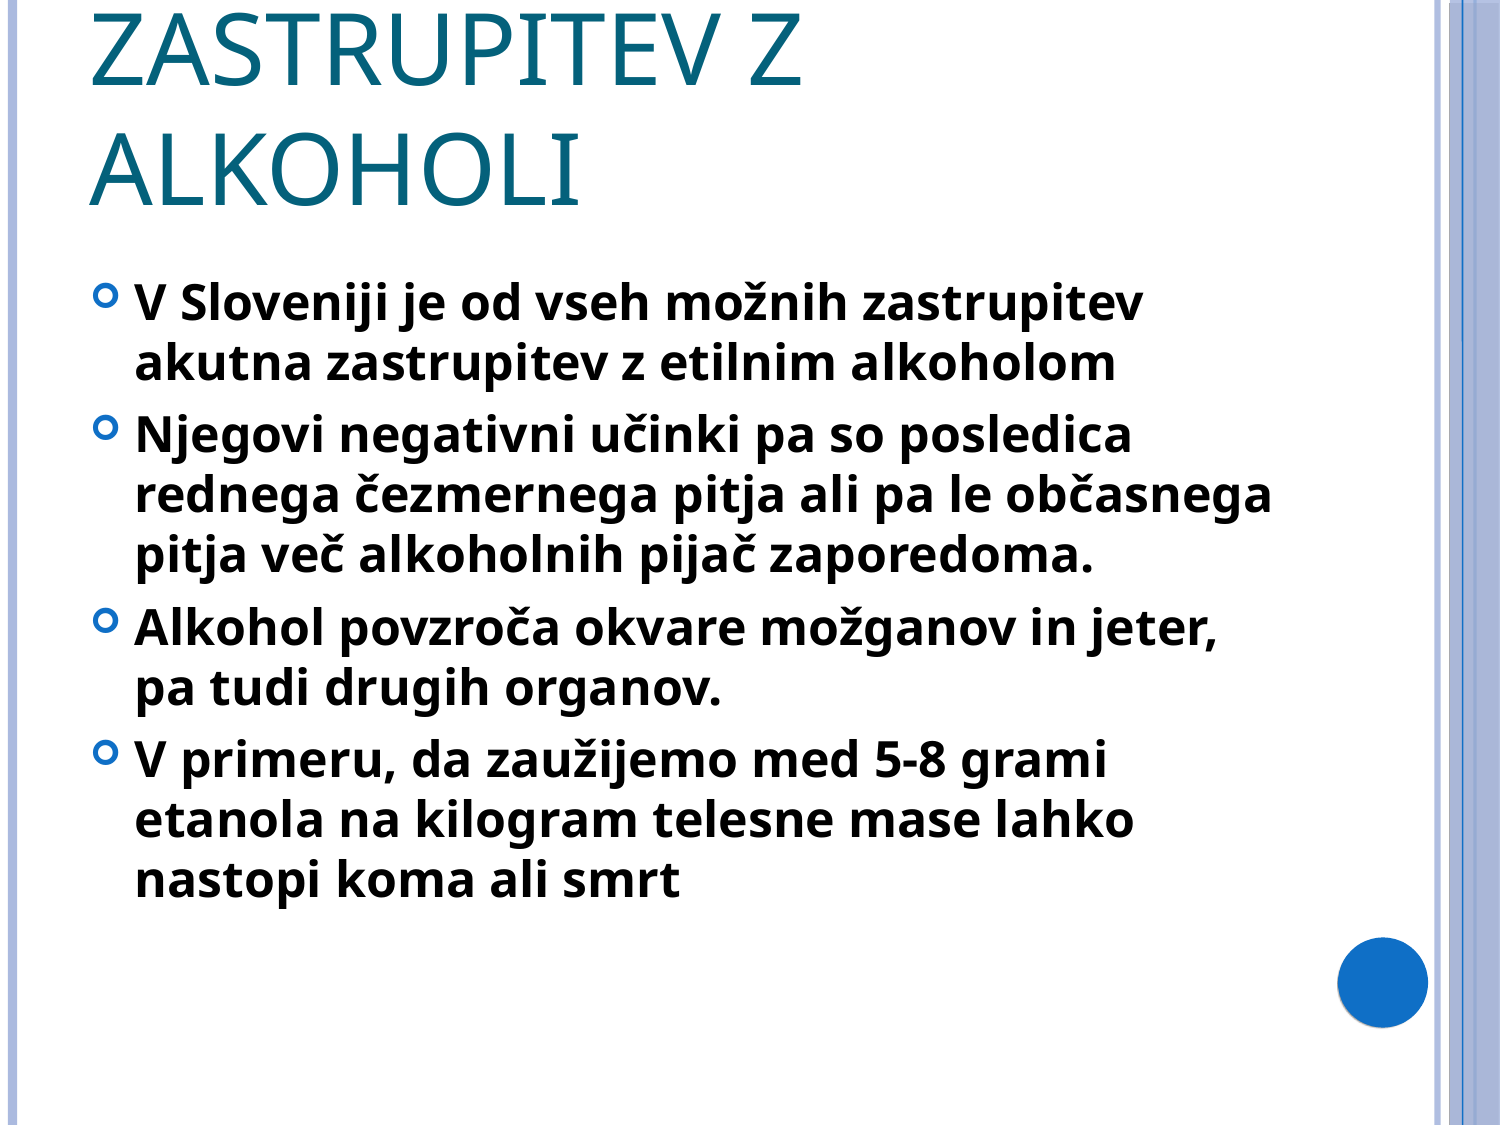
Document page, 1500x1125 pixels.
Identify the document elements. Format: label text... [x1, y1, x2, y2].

list V Sloveniji je od vseh možnih zastrupitev akutna zastrupitev z etilnim alkoholom Njegovi negativni učinki pa so posledica rednega čezmernega pitja ali pa le občasnega pitja več alkoholnih pijač zaporedoma. Alkohol povzroča okvare možganov in jeter, pa tudi drugih organov. V primeru, da zaužijemo med 5-8 grami etanola na kilogram telesne mase lahko nastopi koma ali smrt [75, 262, 1300, 1062]
title Zastrupitev z alkoholi [75, 45, 1300, 233]
